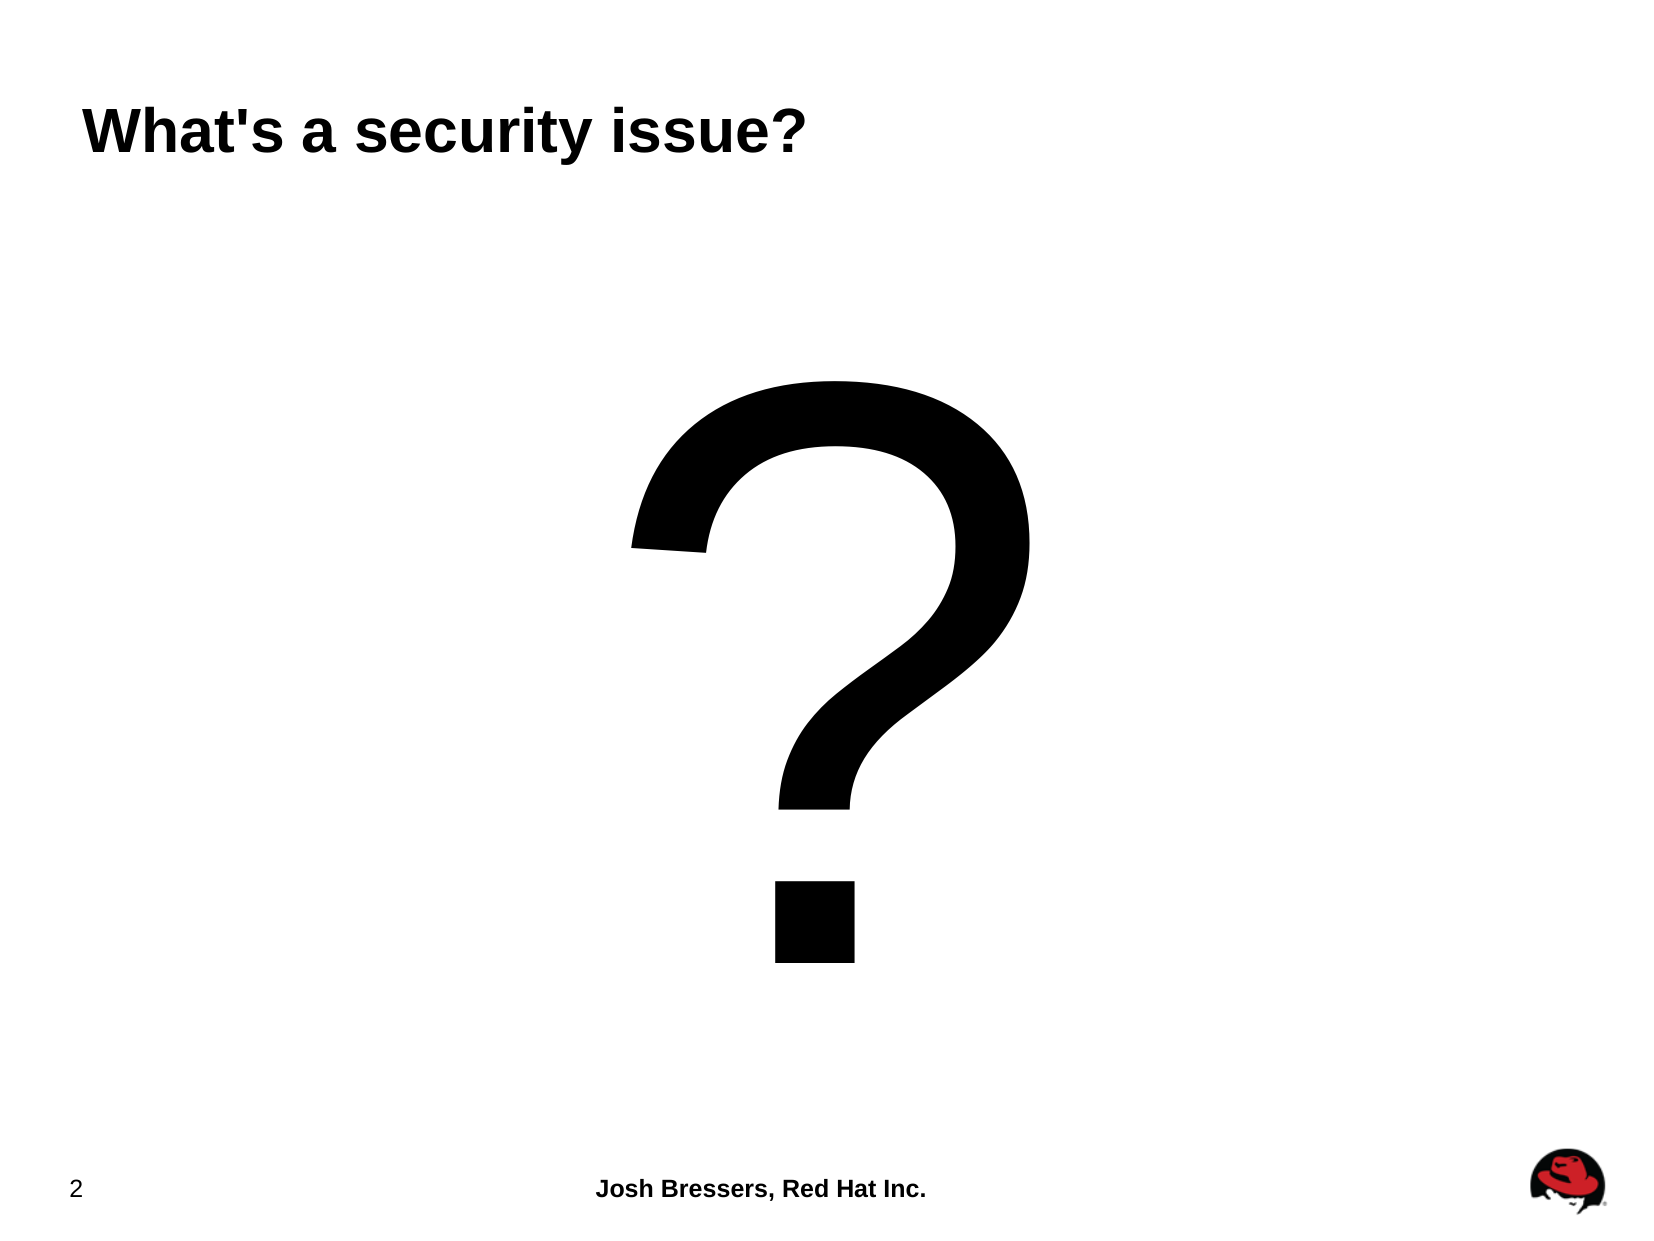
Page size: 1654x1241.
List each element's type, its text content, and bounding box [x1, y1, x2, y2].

title What's a security issue? [82, 37, 1571, 226]
picture [1529, 1146, 1613, 1224]
text_box ? [583, 202, 1071, 1148]
